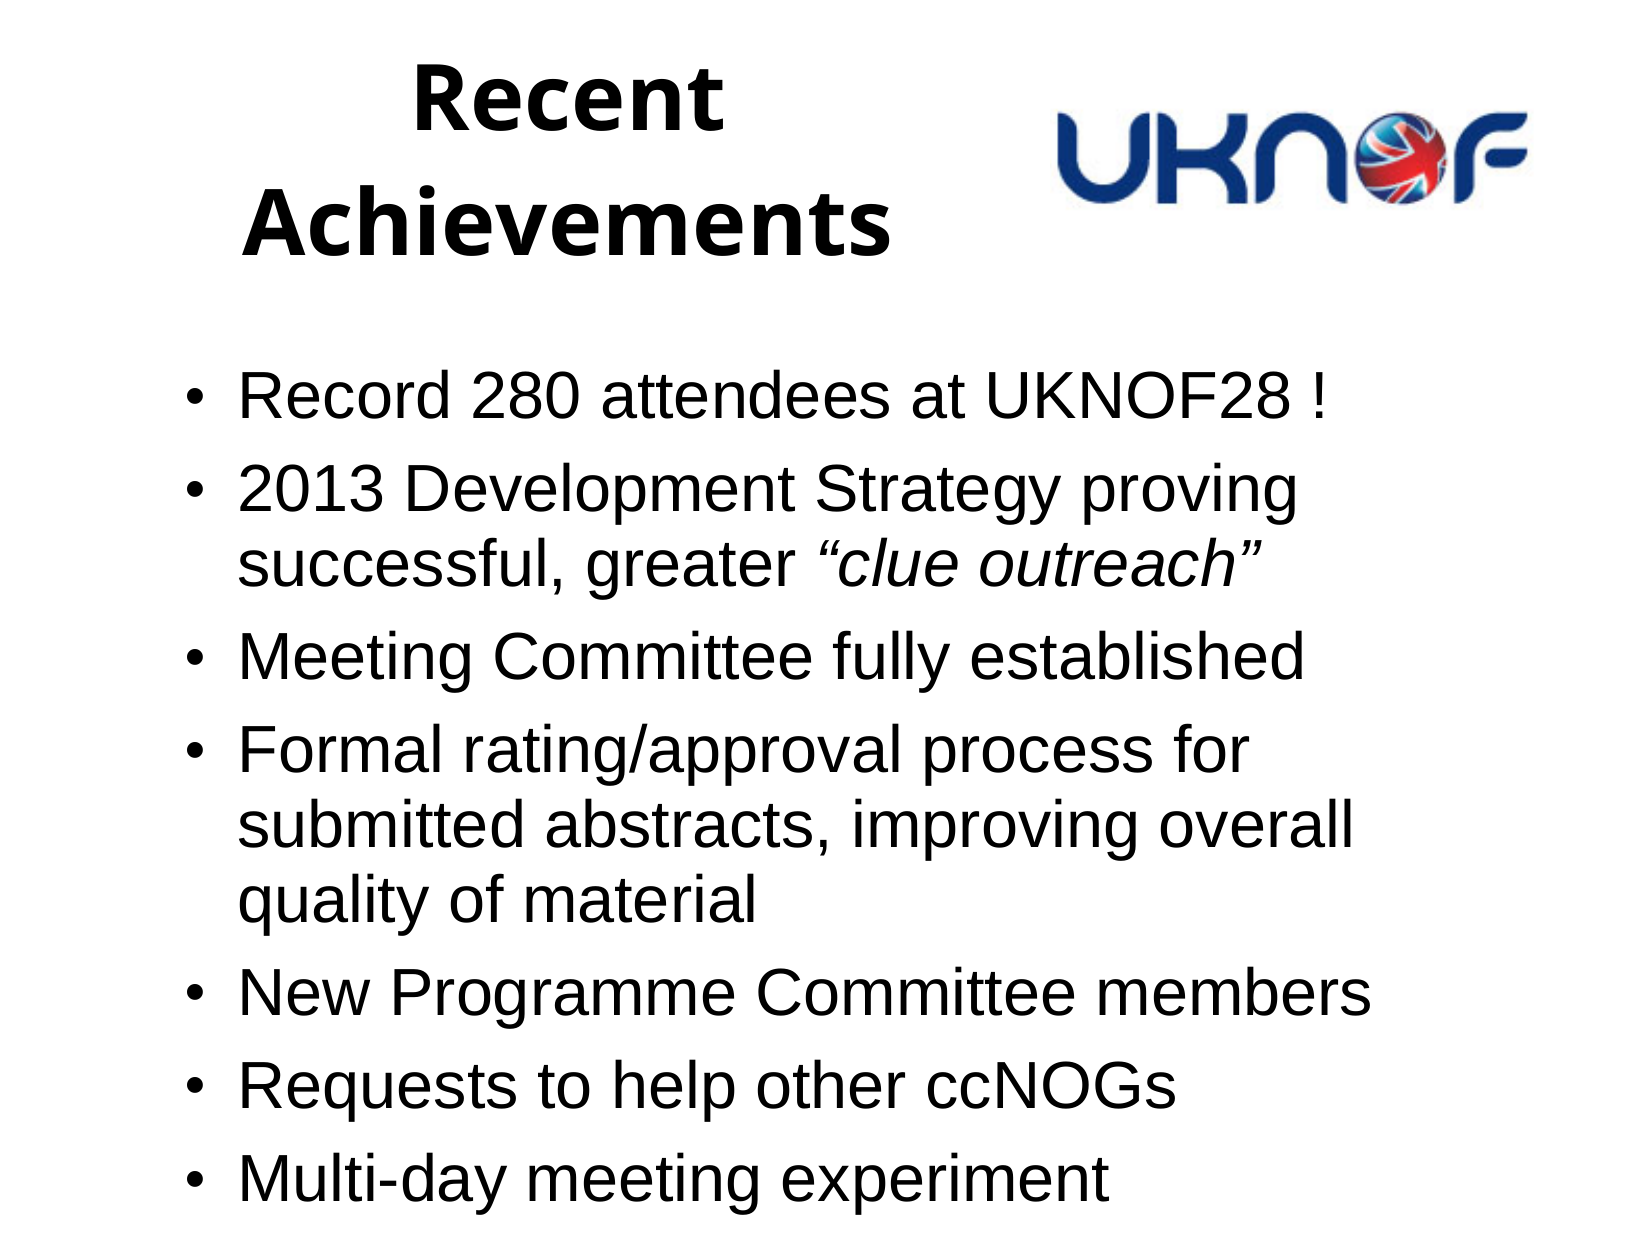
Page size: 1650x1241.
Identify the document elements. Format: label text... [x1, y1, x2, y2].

list Record 280 attendees at UKNOF28 ! 2013 Development Strategy proving successful, greater “clue outreach” Meeting Committee fully established Formal rating/approval process for submitted abstracts, improving overall quality of material New Programme Committee members Requests to help other ccNOGs Multi-day meeting experiment [123, 358, 1524, 1216]
title Recent Achievements [123, 37, 1013, 279]
picture [1050, 93, 1536, 225]
